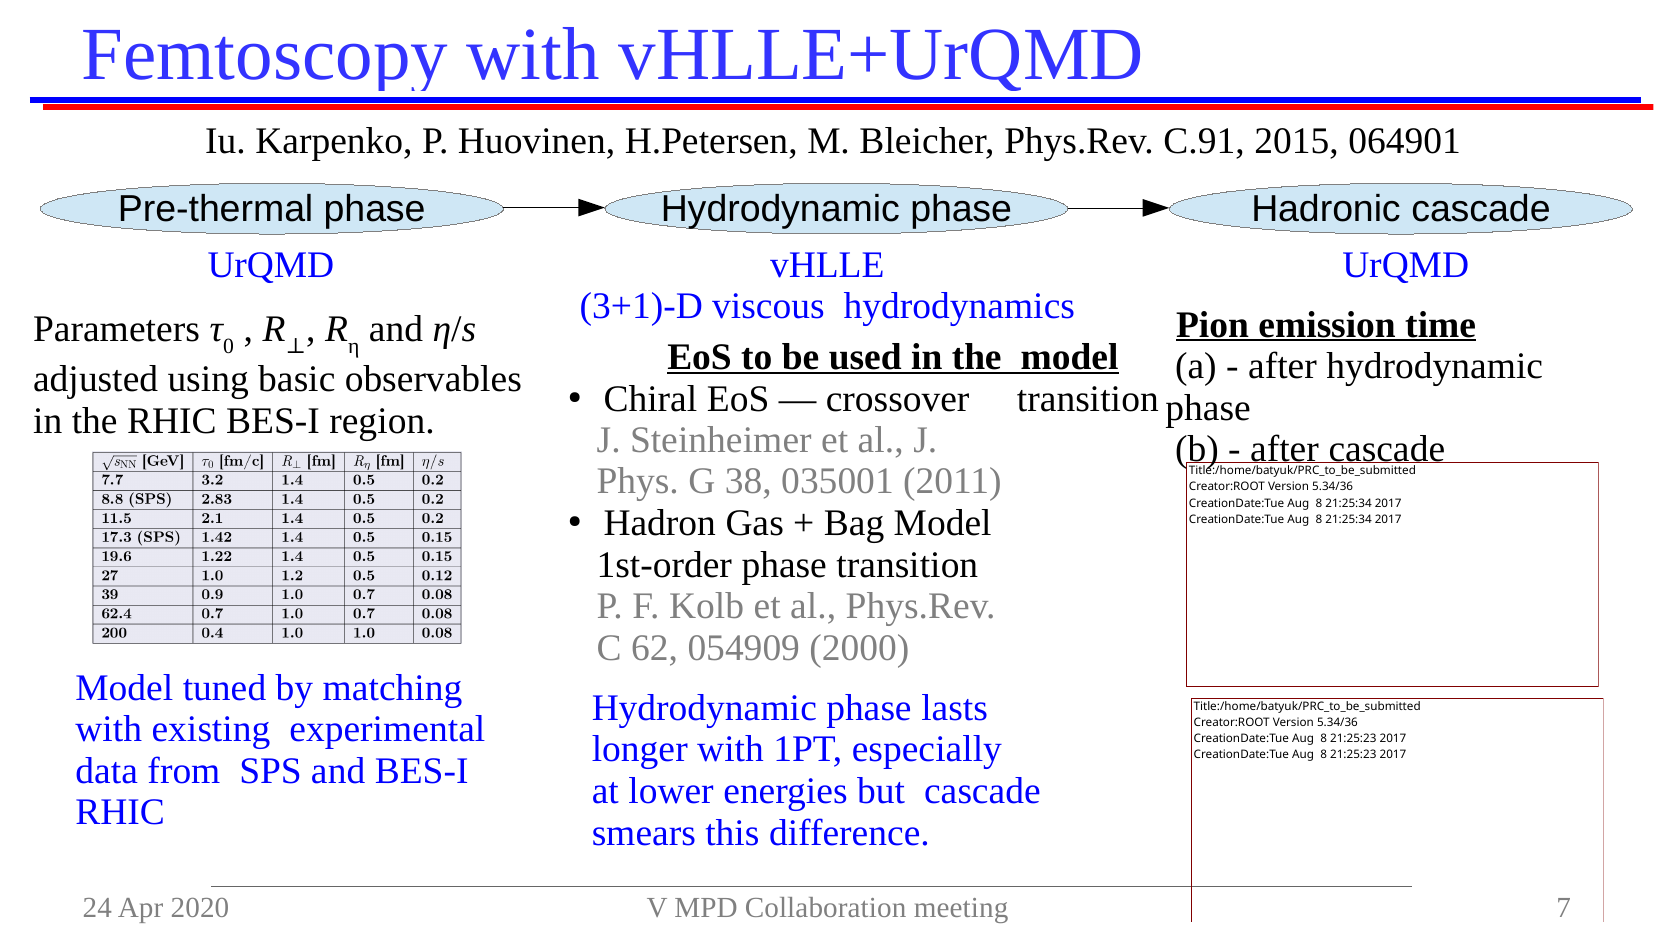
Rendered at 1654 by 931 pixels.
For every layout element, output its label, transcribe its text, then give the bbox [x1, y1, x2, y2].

text_box Parameters τ0 , R⊥, Rη and η/s adjusted using basic observables in the RHIC BES-I region. [18, 300, 567, 622]
picture [1189, 697, 1604, 922]
text_box EoS to be used in the model Chiral EoS — crossover transition J. Steinheimer et al., J. Phys. G 38, 035001 (2011) Hadron Gas + Bag Model 1st-order phase transition P. F. Kolb et al., Phys.Rev. C 62, 054909 (2000) [553, 328, 1223, 887]
text_box Pre-thermal phase [40, 183, 504, 235]
text_box UrQMD [1179, 236, 1633, 294]
text_box Iu. Karpenko, P. Huovinen, H.Petersen, M. Bleicher, Phys.Rev. C.91, 2015, 064901 [38, 112, 1629, 169]
text_box Hydrodynamic phase lasts longer with 1PT, especially at lower energies but cascade smears this difference. [577, 679, 1164, 931]
text_box Pion emission time (a) - after hydrodynamic phase (b) - after cascade [1150, 295, 1633, 518]
picture [92, 451, 462, 645]
title Femtoscopy with vHLLE+UrQMD [81, 7, 1570, 91]
text_box UrQMD [44, 236, 498, 294]
text_box Model tuned by matching with existing experimental data from SPS and BES-I RHIC [60, 659, 519, 922]
text_box Hadronic cascade [1169, 183, 1633, 235]
text_box vHLLE (3+1)-D viscous hydrodynamics [479, 236, 1176, 328]
text_box Hydrodynamic phase [604, 183, 1068, 234]
picture [1185, 518, 1599, 687]
